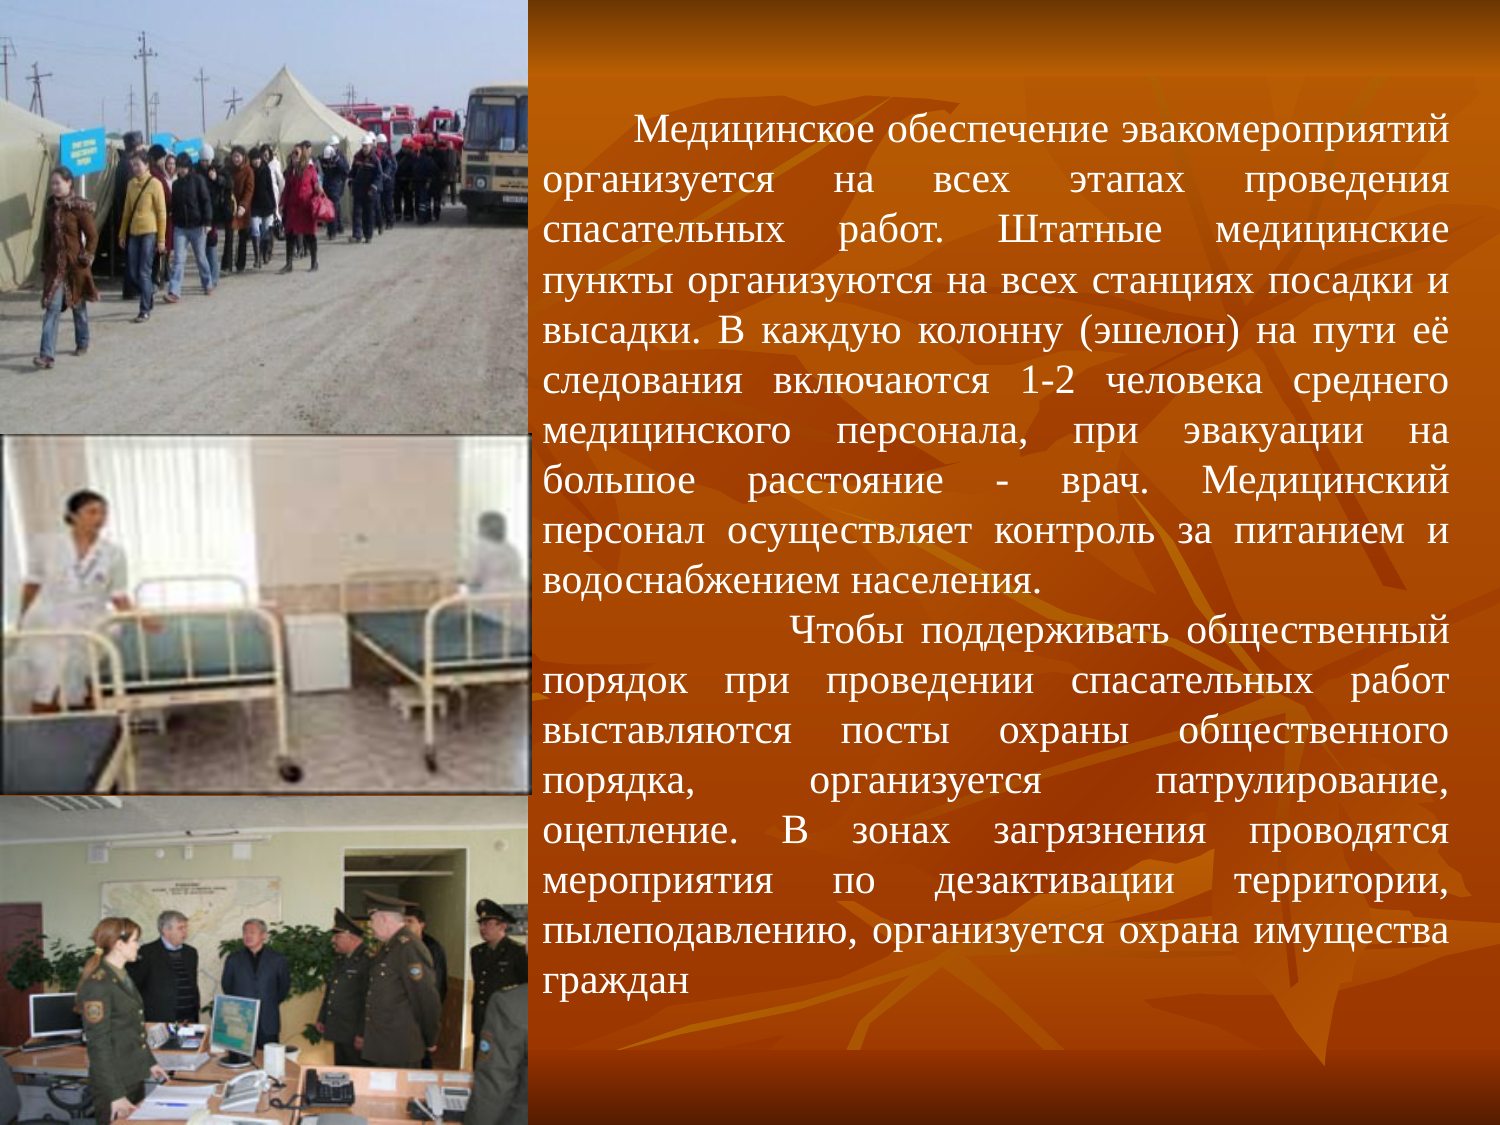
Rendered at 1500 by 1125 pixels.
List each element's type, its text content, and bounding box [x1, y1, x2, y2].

picture [0, 796, 528, 1125]
picture [0, 0, 532, 795]
text_box Медицинское обеспечение эвакомероприятий организуется на всех этапах проведения спасательных работ. Штатные медицинские пункты организуются на всех станциях посадки и высадки. В каждую колонну (эшелон) на пути её следования включаются 1-2 человека среднего медицинского персонала, при эвакуации на большое расстояние - врач. Медицинский персонал осуществляет контроль за питанием и водоснабжением населения. Чтобы поддерживать общественный порядок при проведении спасательных работ выставляются посты охраны общественного порядка, организуется патрулирование, оцепление. В зонах загрязнения проводятся мероприятия по дезактивации территории, пылеподавлению, организуется охрана имущества граждан [527, 93, 1465, 1018]
